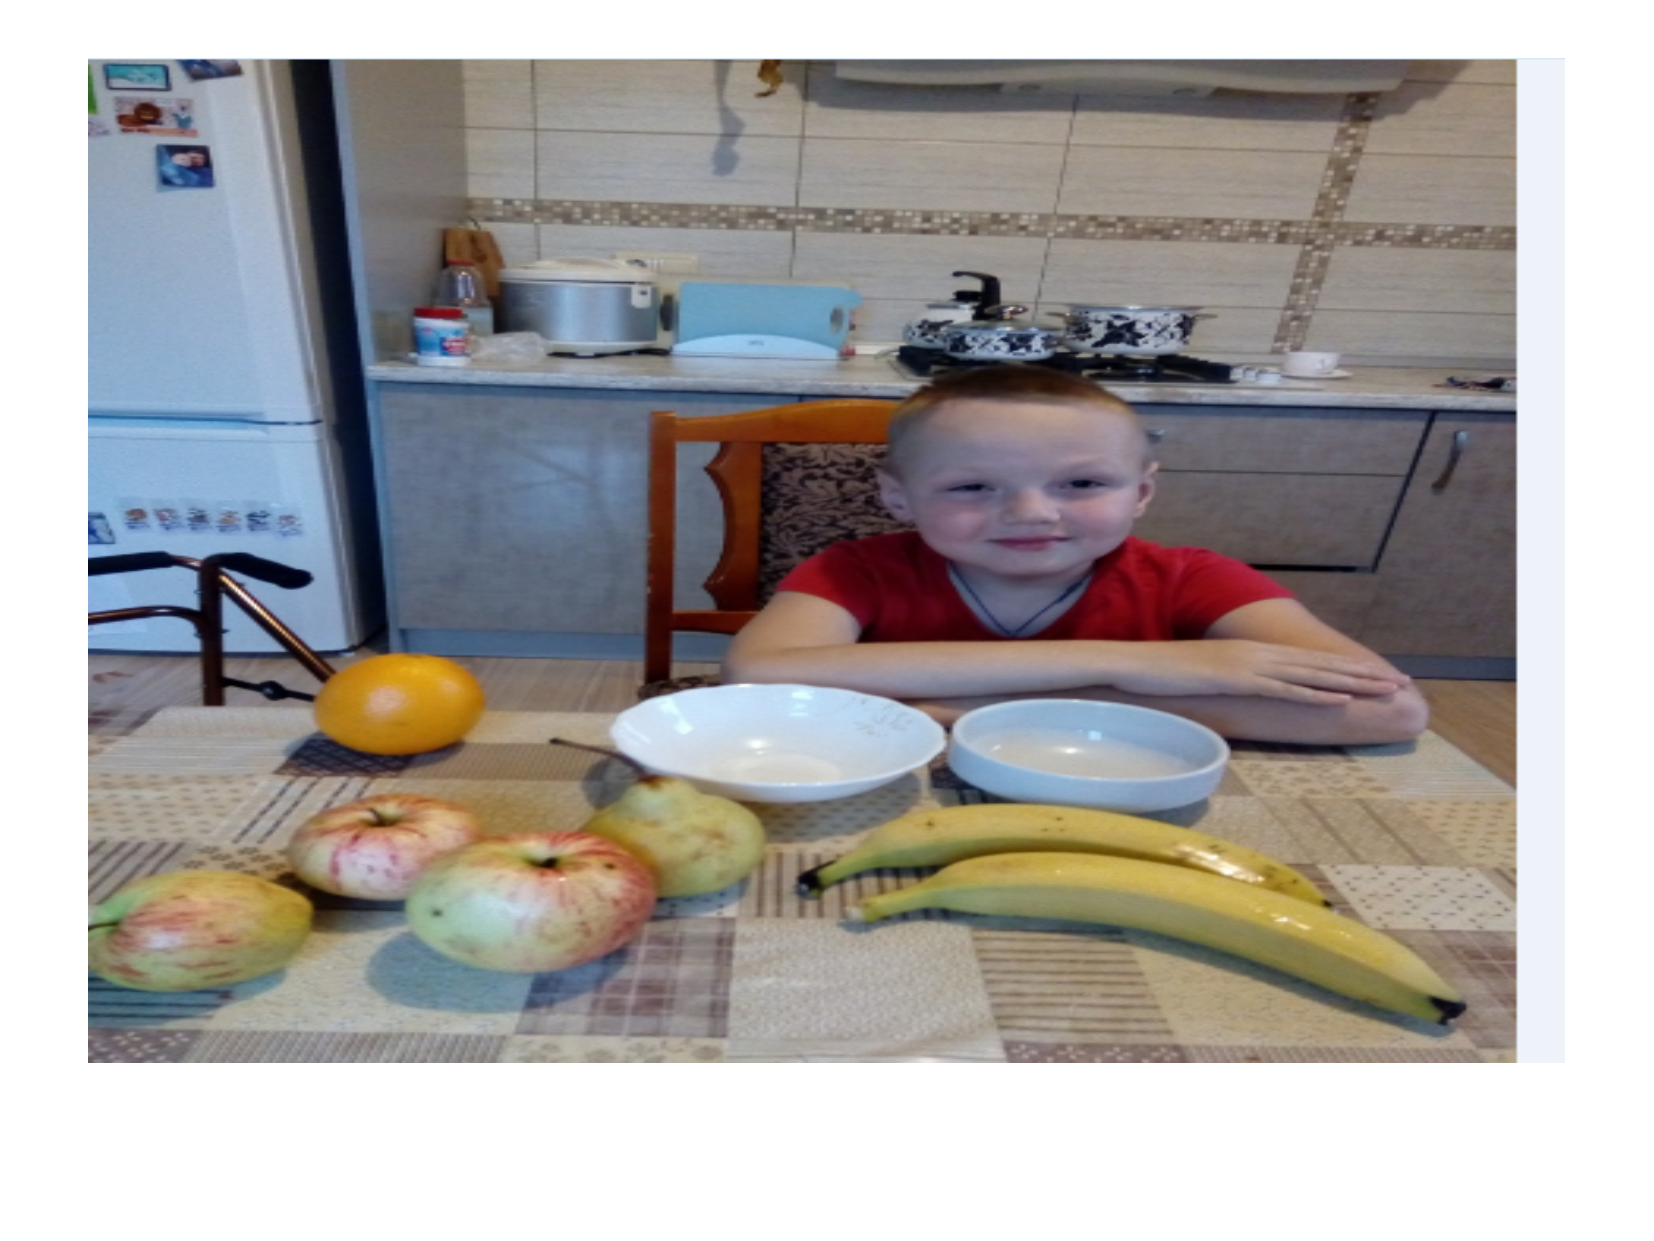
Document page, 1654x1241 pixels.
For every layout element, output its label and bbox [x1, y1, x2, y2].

picture [88, 58, 1565, 1063]
